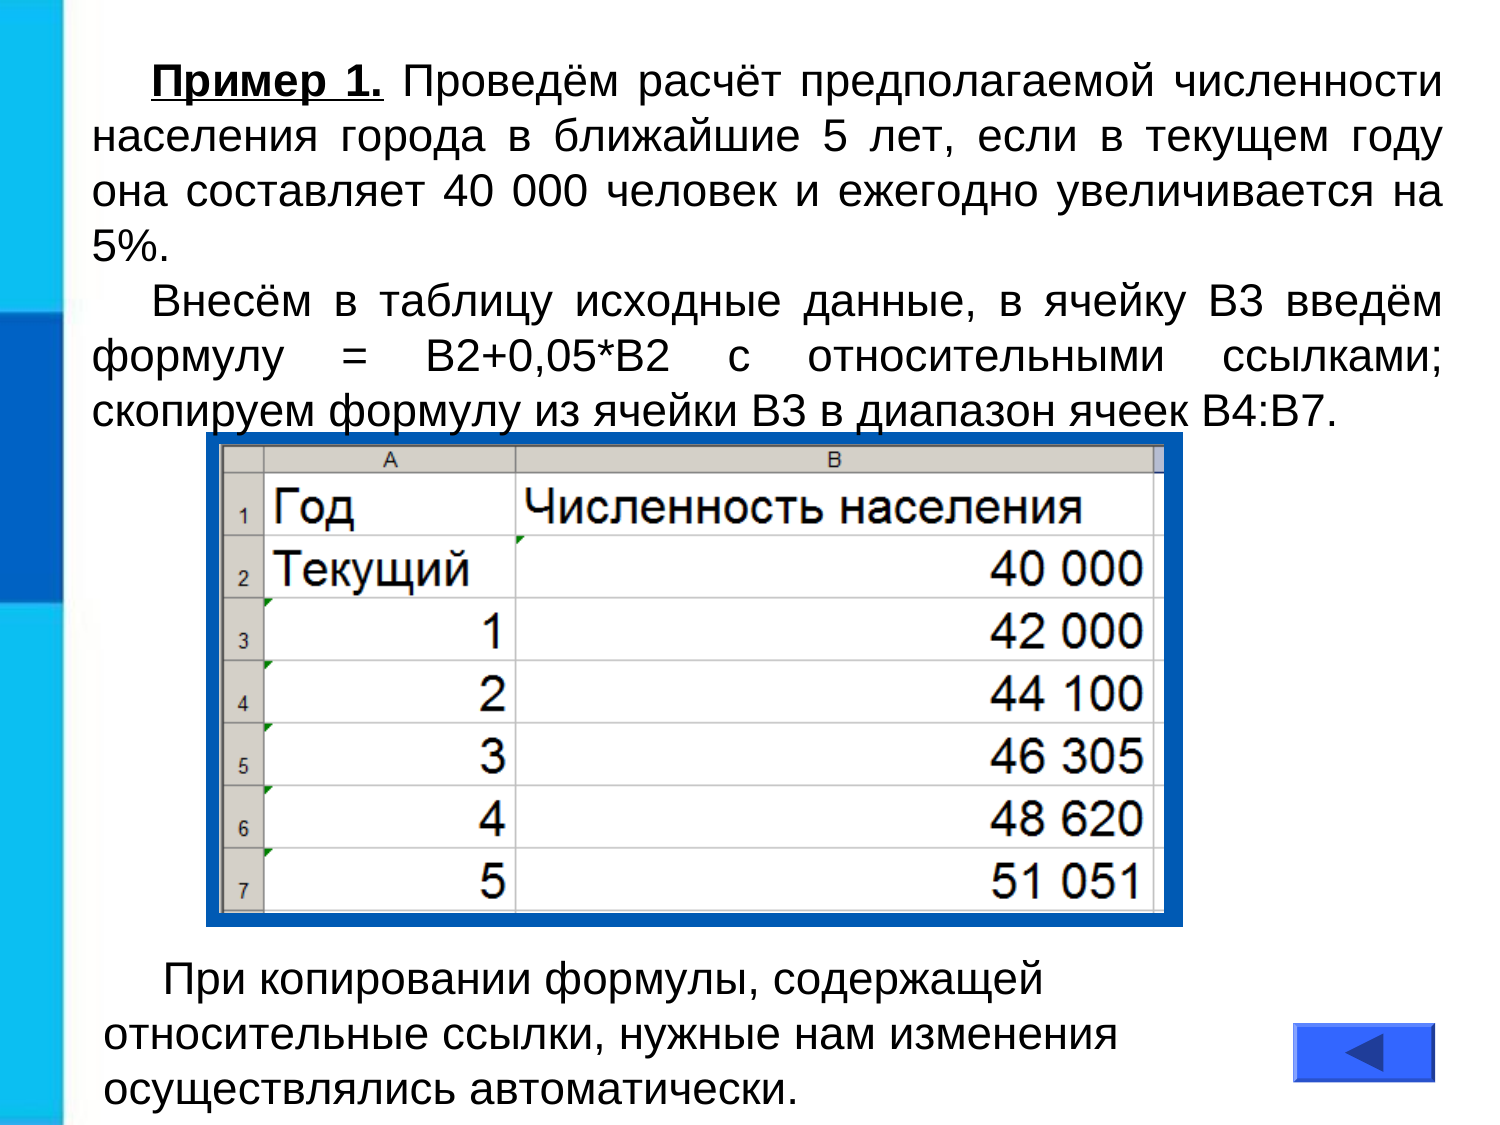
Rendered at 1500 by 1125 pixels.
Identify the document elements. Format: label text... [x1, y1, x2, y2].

text_box [1294, 1023, 1436, 1083]
text_box При копировании формулы, содержащей относительные ссылки, нужные нам изменения осуществлялись автоматически. [88, 940, 1188, 1122]
picture [0, 0, 1500, 1125]
text_box Пример 1. Проведём расчёт предполагаемой численности населения города в ближайшие 5 лет, если в текущем году она составляет 40 000 человек и ежегодно увеличивается на 5%. Внесём в таблицу исходные данные, в ячейку В3 введём формулу = В2+0,05*В2 с относительными ссылками; скопируем формулу из ячейки В3 в диапазон ячеек В4:В7. [76, 42, 1459, 444]
